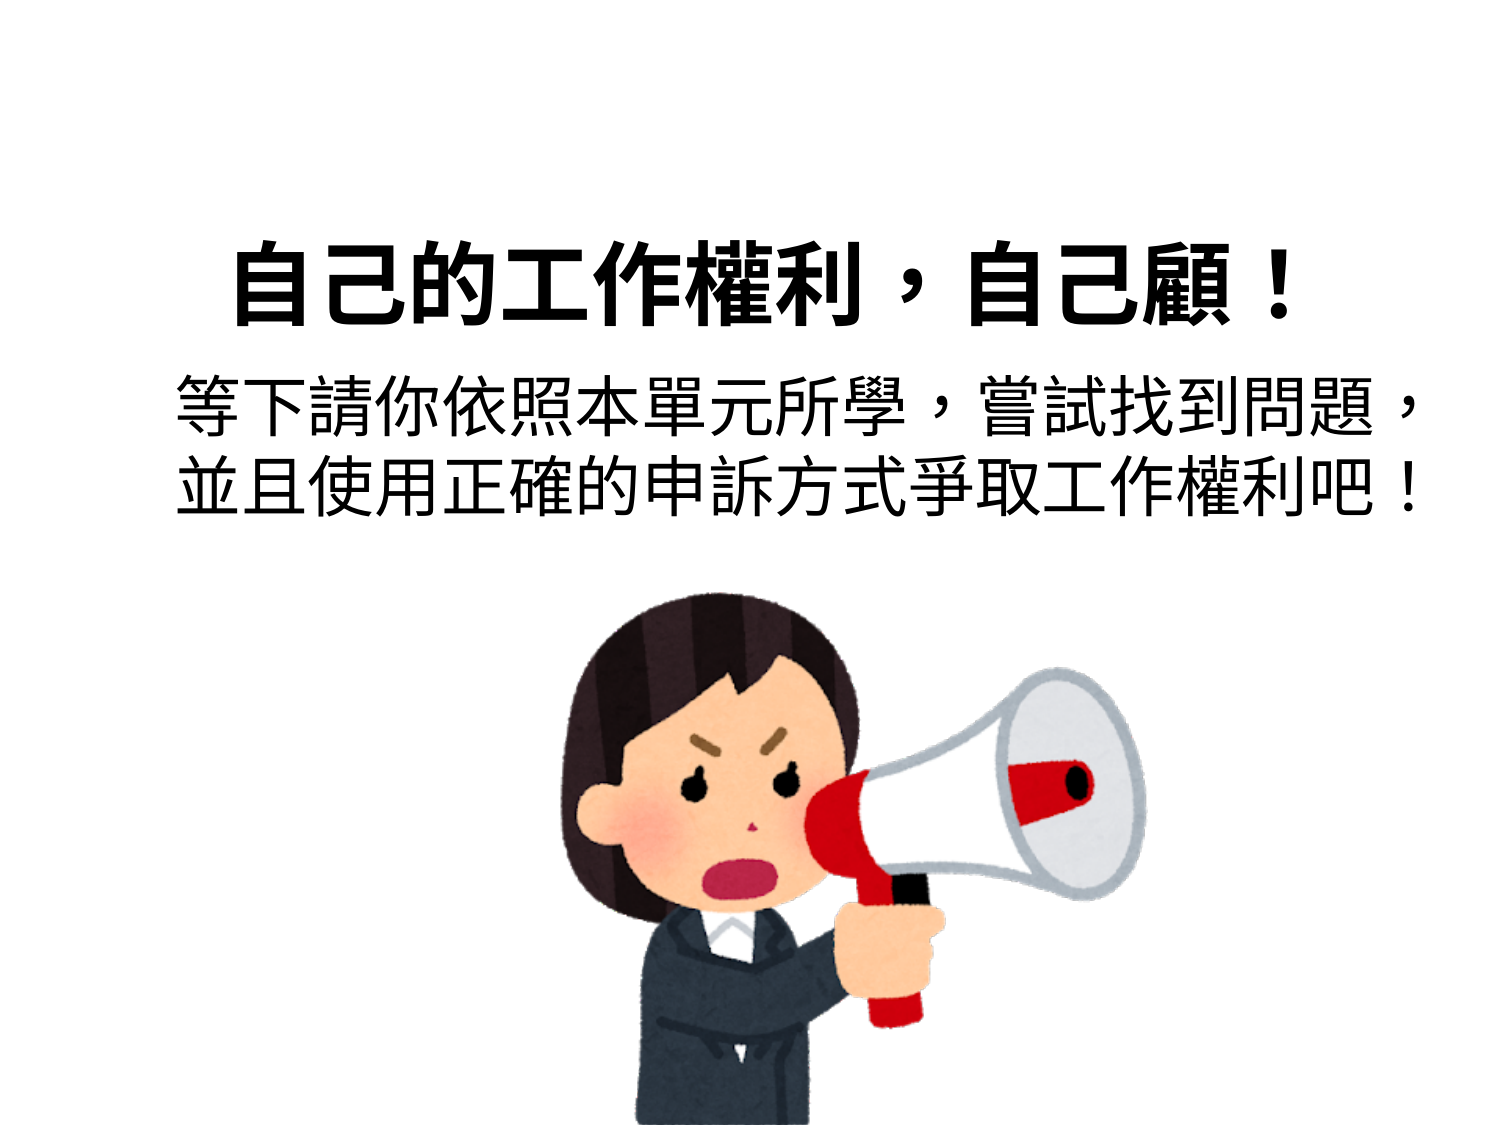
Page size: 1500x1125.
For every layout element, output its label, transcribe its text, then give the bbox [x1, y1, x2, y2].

text_box 等下請你依照本單元所學，嘗試找到問題，並且使用正確的申訴方式爭取工作權利吧！ [128, 336, 1422, 554]
picture [539, 577, 1165, 1125]
title 自己的工作權利，自己顧！ [128, 173, 1422, 336]
